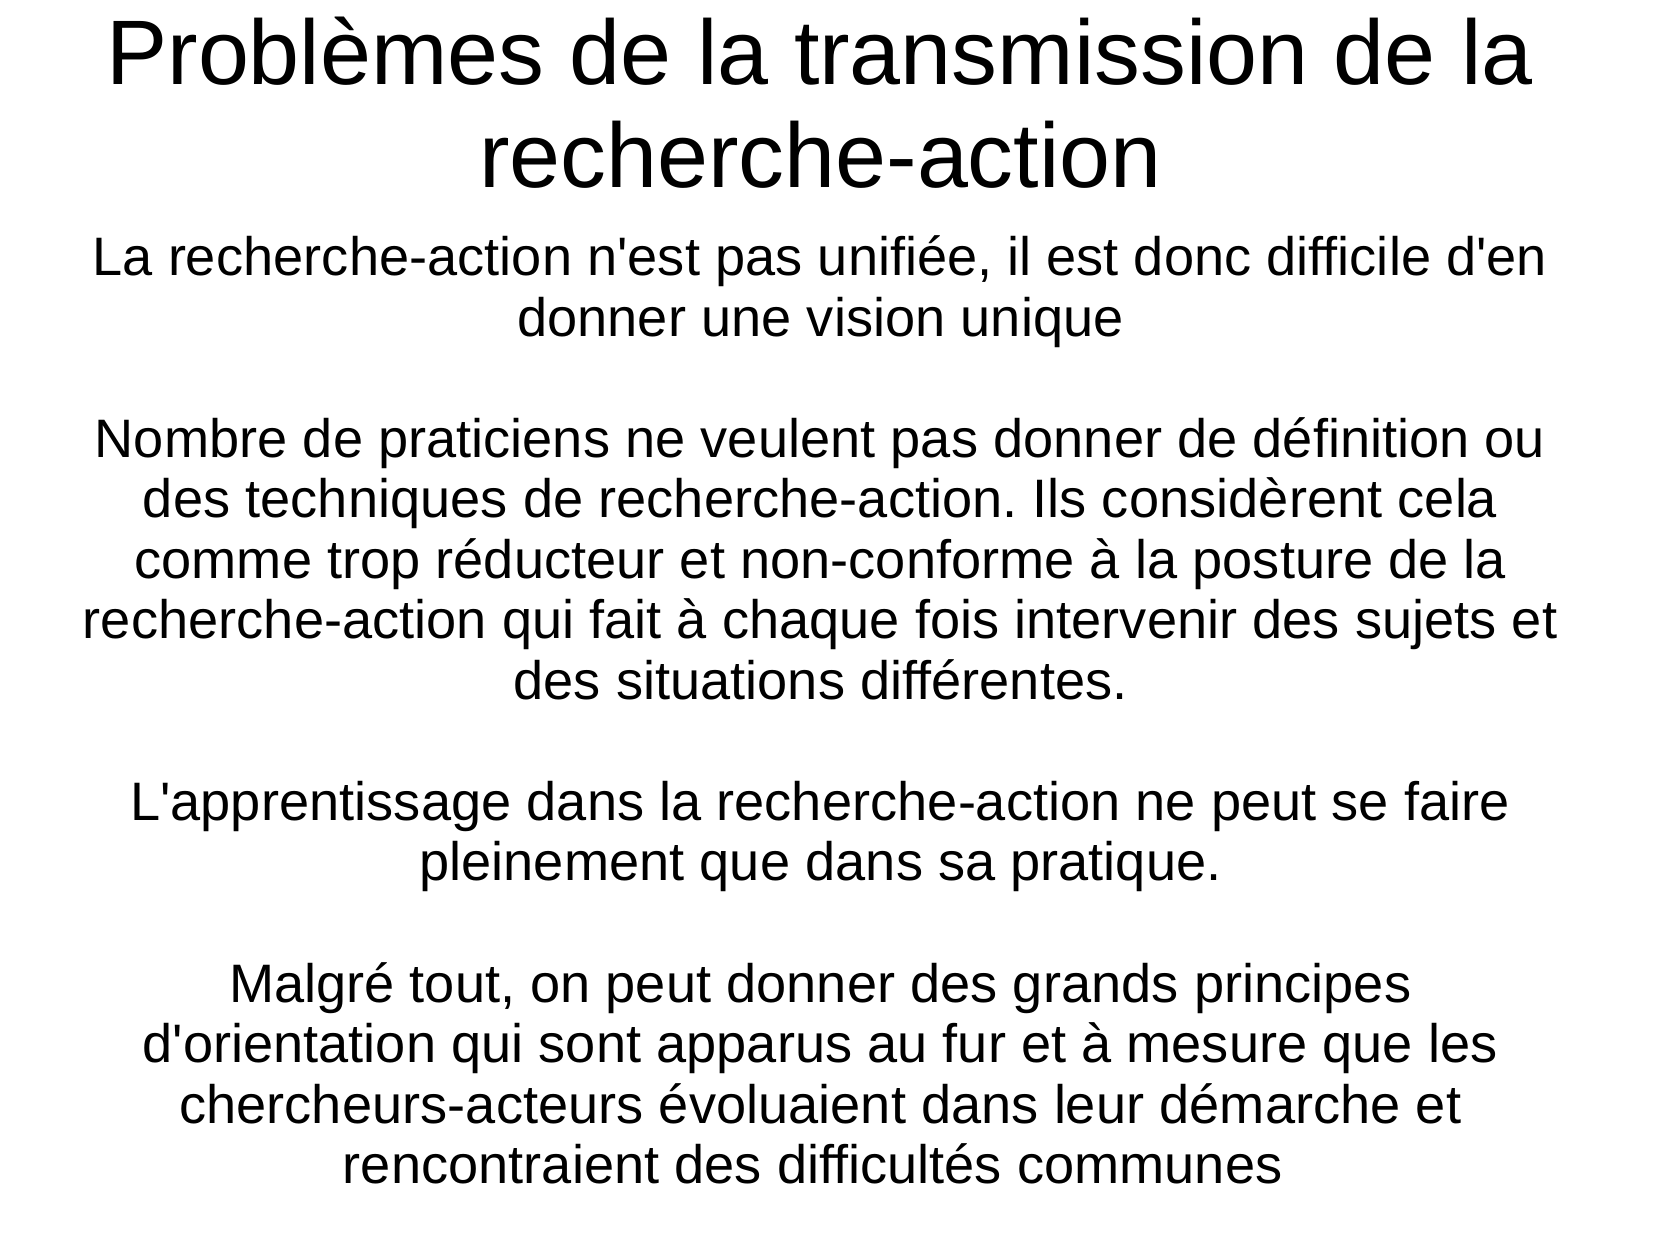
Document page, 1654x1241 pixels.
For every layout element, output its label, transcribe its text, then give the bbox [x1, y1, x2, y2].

subtitle La recherche-action n'est pas unifiée, il est donc difficile d'en donner une vision unique Nombre de praticiens ne veulent pas donner de définition ou des techniques de recherche-action. Ils considèrent cela comme trop réducteur et non-conforme à la posture de la recherche-action qui fait à chaque fois intervenir des sujets et des situations différentes. L'apprentissage dans la recherche-action ne peut se faire pleinement que dans sa pratique. Malgré tout, on peut donner des grands principes d'orientation qui sont apparus au fur et à mesure que les chercheurs-acteurs évoluaient dans leur démarche et rencontraient des difficultés communes [76, 226, 1565, 1196]
title Problèmes de la transmission de la recherche-action [76, 1, 1565, 207]
